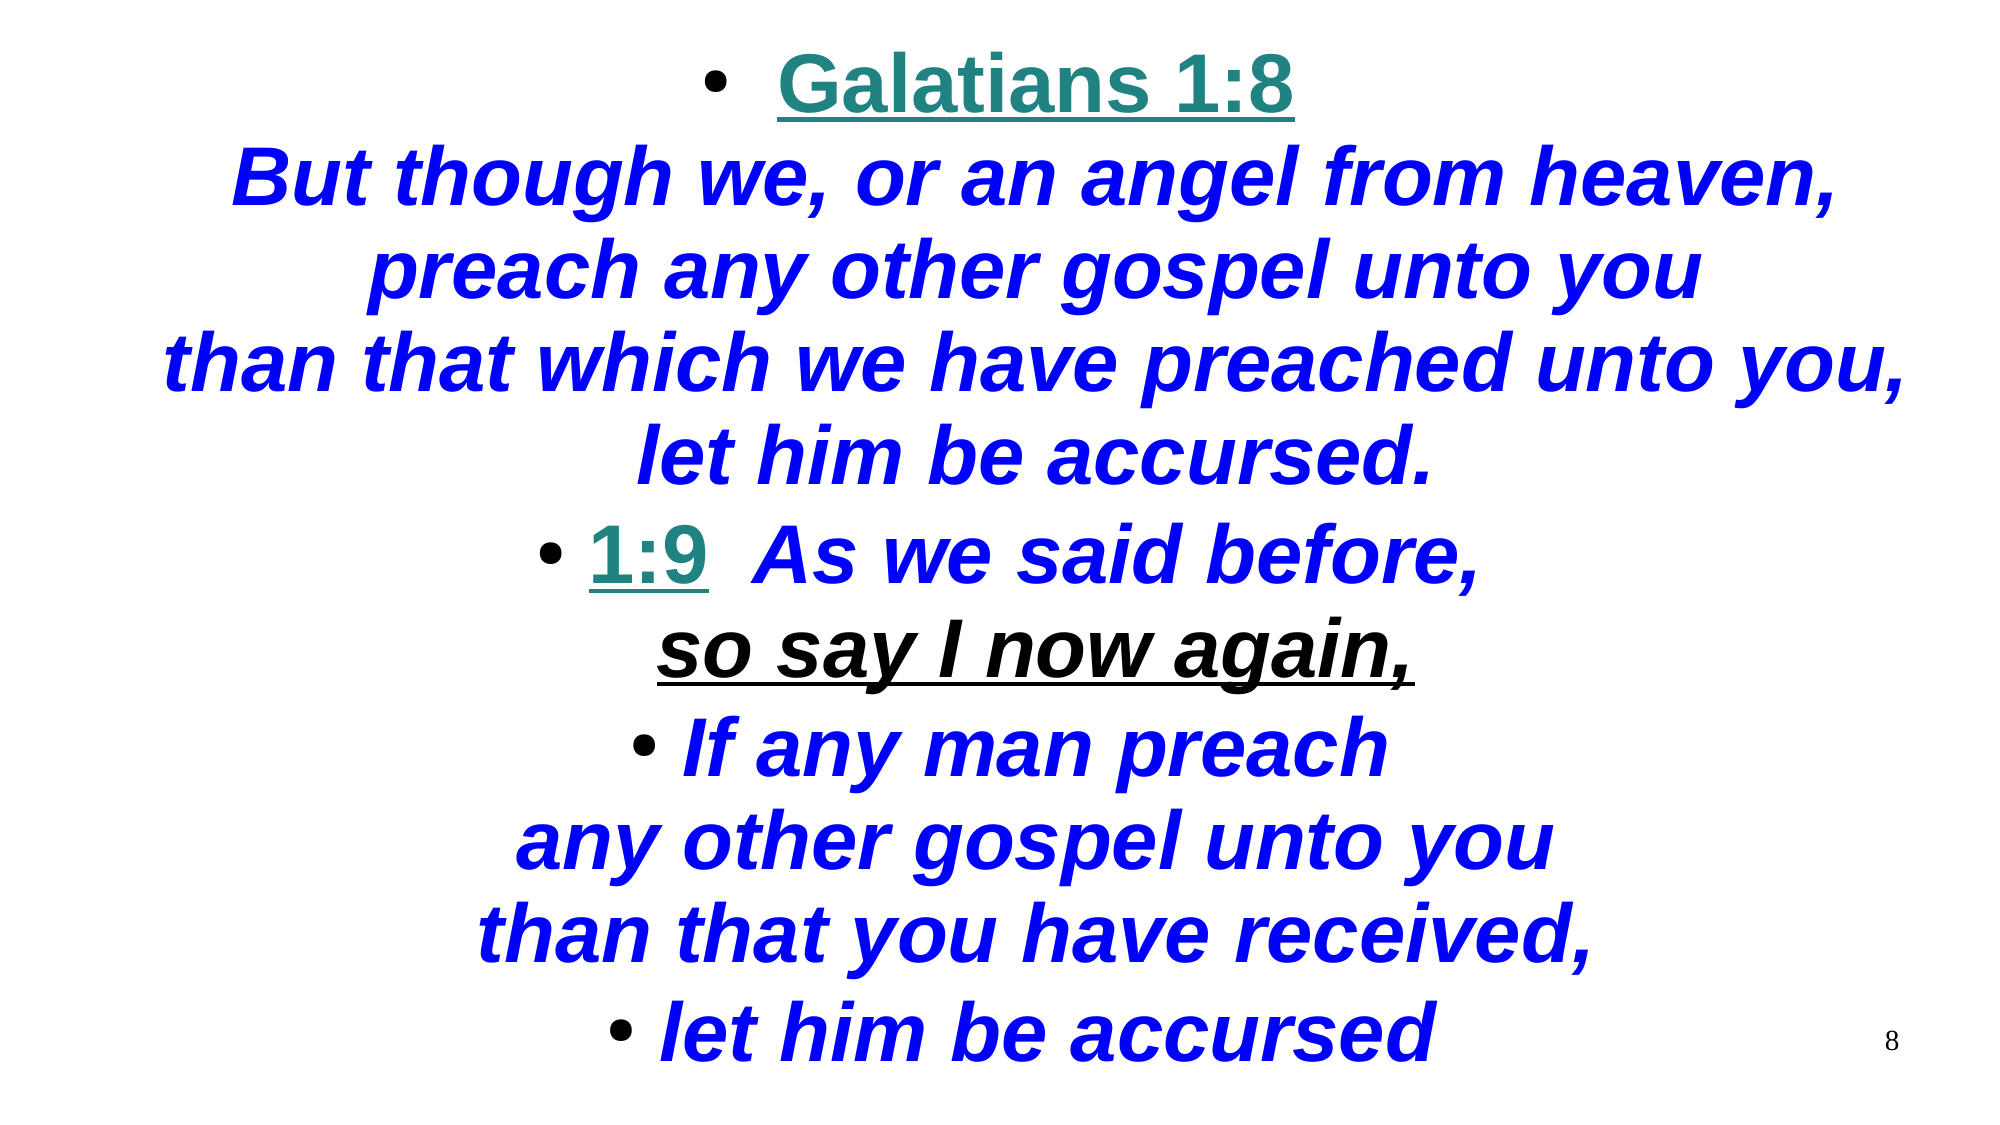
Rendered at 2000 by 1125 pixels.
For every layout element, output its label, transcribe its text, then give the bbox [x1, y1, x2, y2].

list Galatians 1:8 But though we, or an angel from heaven, preach any other gospel unto you than that which we have preached unto you, let him be accursed. 1:9 As we said before, so say I now again, If any man preach any other gospel unto you than that you have received, let him be accursed [37, 37, 1988, 1088]
